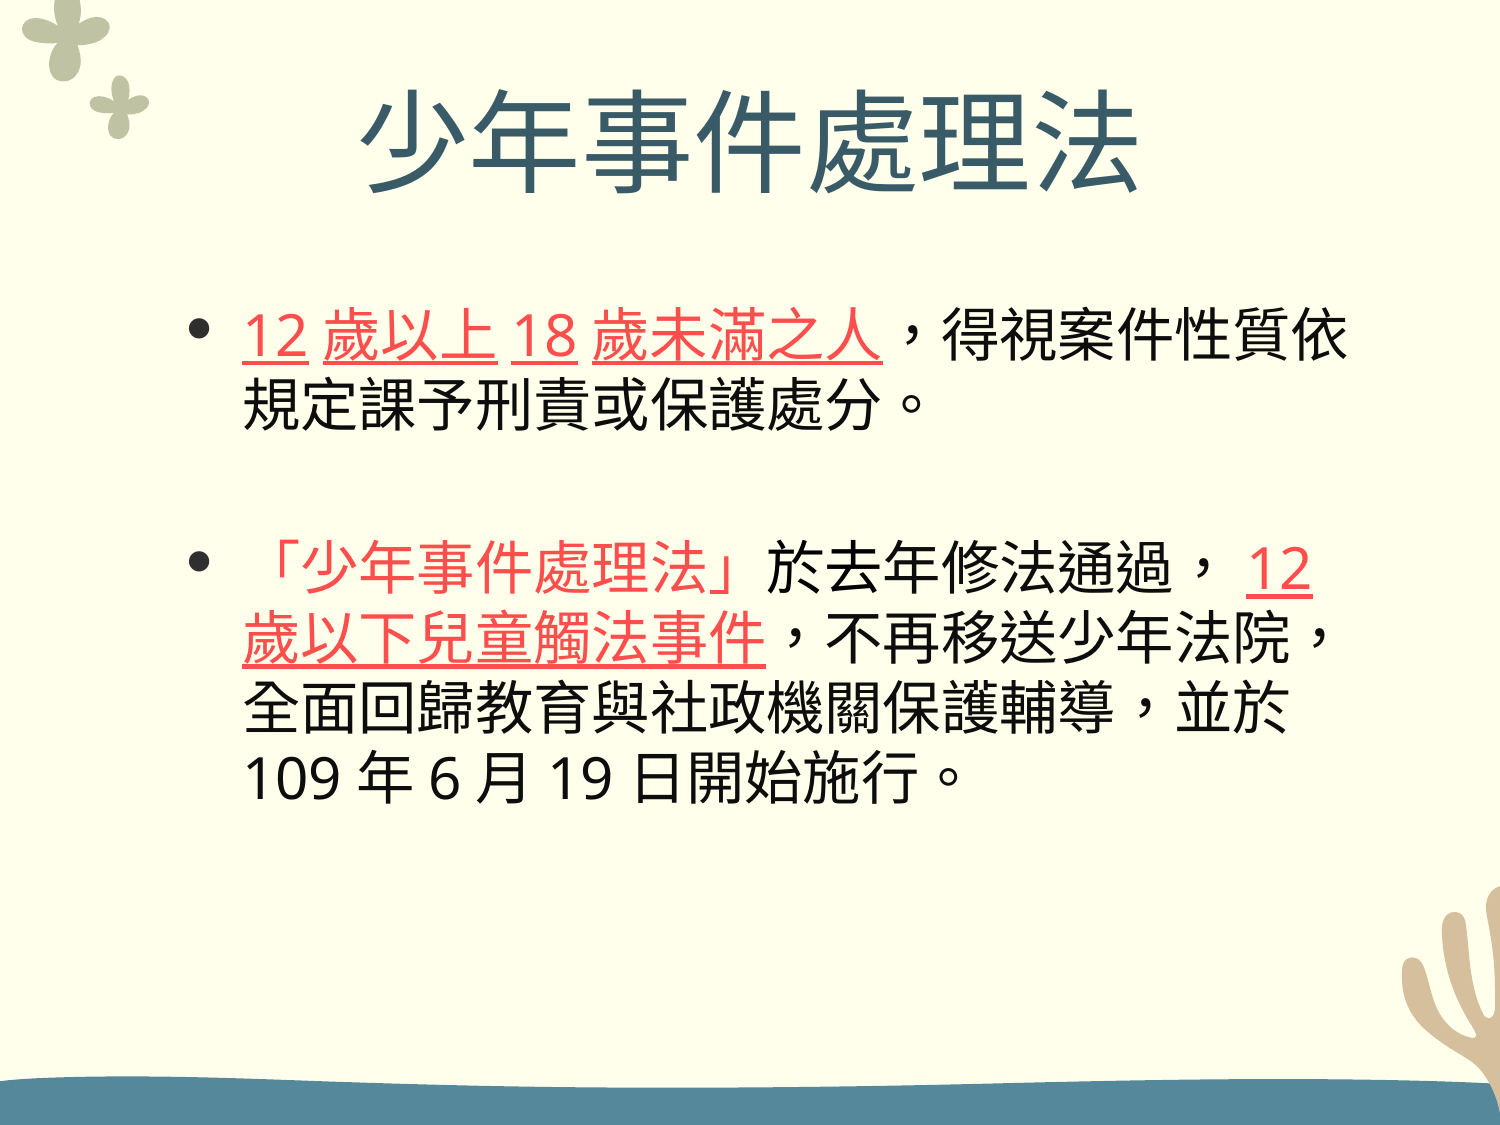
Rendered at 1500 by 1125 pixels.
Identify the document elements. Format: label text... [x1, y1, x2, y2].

text_box [21, 0, 110, 82]
list 12歲以上18歲未滿之人，得視案件性質依規定課予刑責或保護處分。 「少年事件處理法」於去年修法通過，12歲以下兒童觸法事件，不再移送少年法院，全面回歸教育與社政機關保護輔導，並於109年6月19日開始施行。 [171, 290, 1388, 835]
text_box [89, 75, 150, 140]
text_box [0, 886, 1500, 1125]
title 少年事件處理法 [75, 45, 1425, 233]
